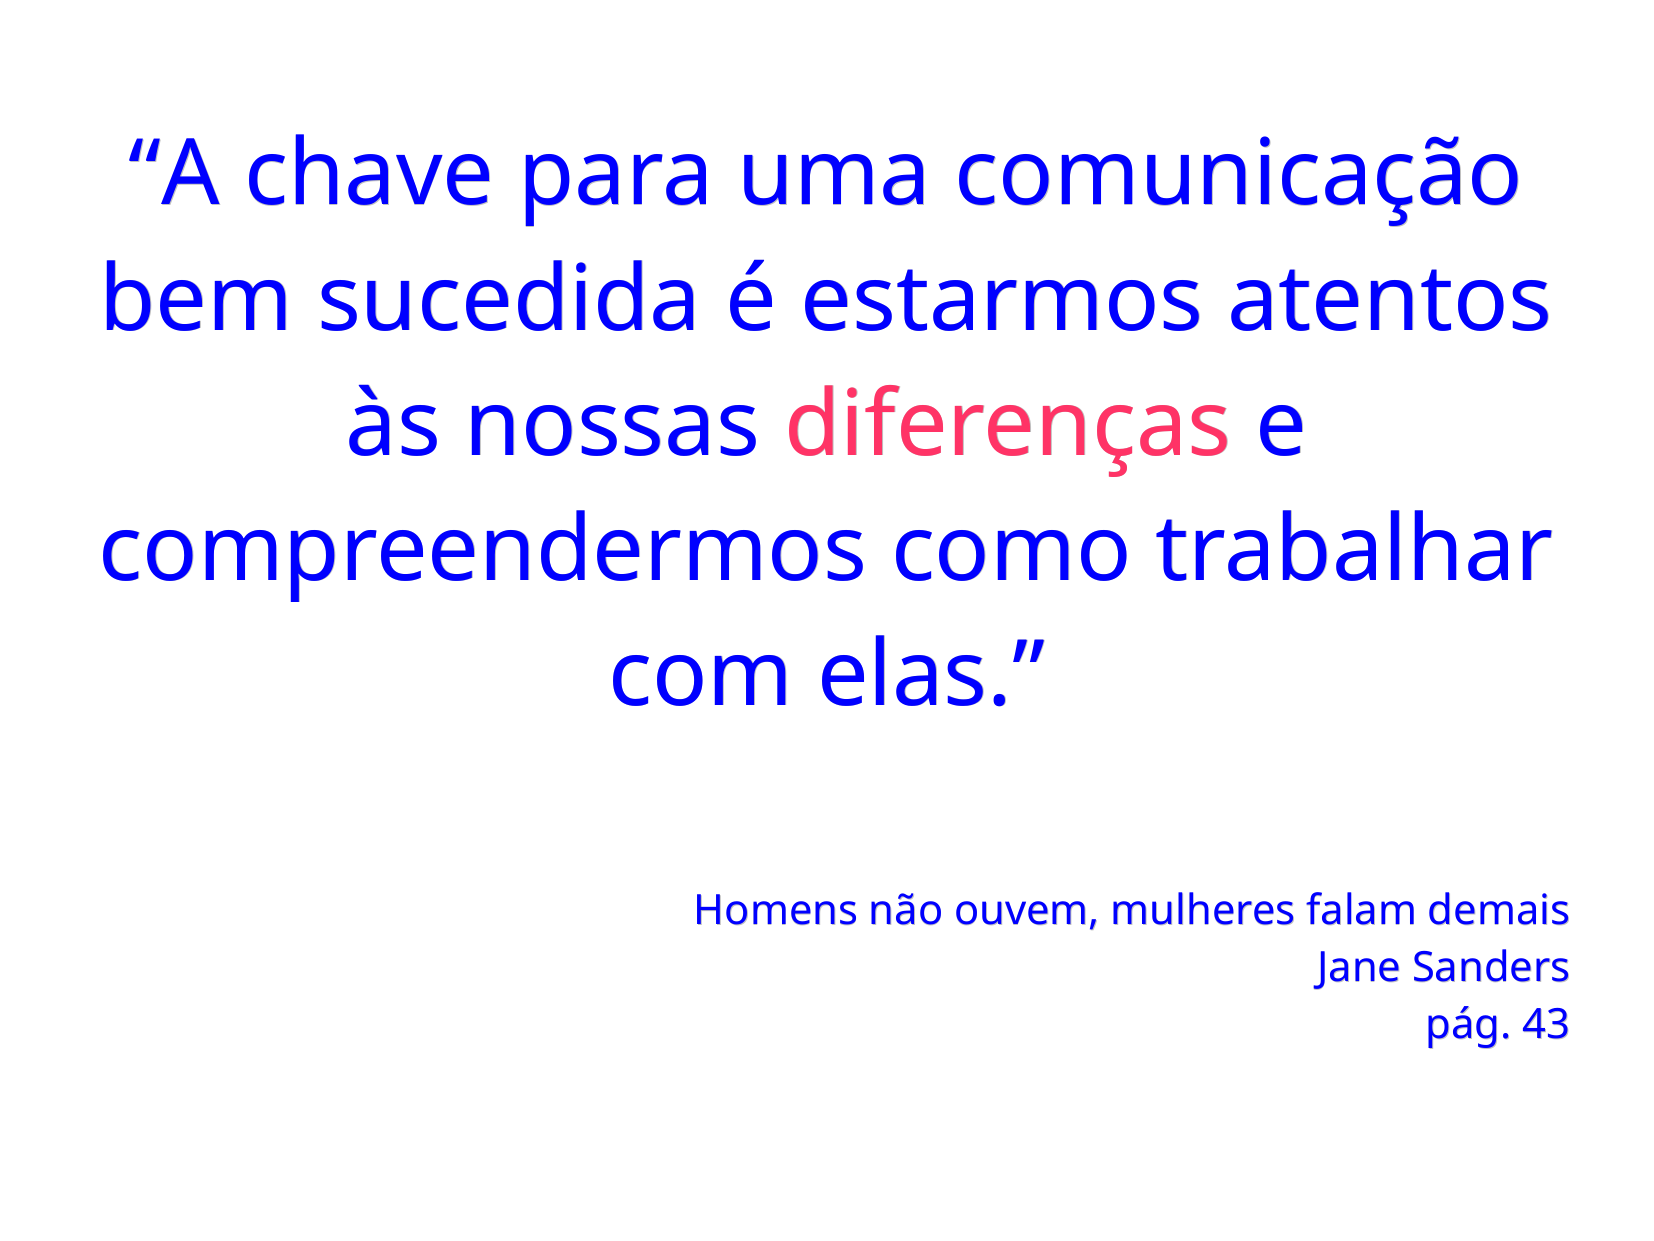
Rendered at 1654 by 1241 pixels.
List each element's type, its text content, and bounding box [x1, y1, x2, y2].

subtitle “A chave para uma comunicação bem sucedida é estarmos atentos às nossas diferenças e compreendermos como trabalhar com elas.” Homens não ouvem, mulheres falam demais Jane Sanders pág. 43 [82, 56, 1571, 1102]
